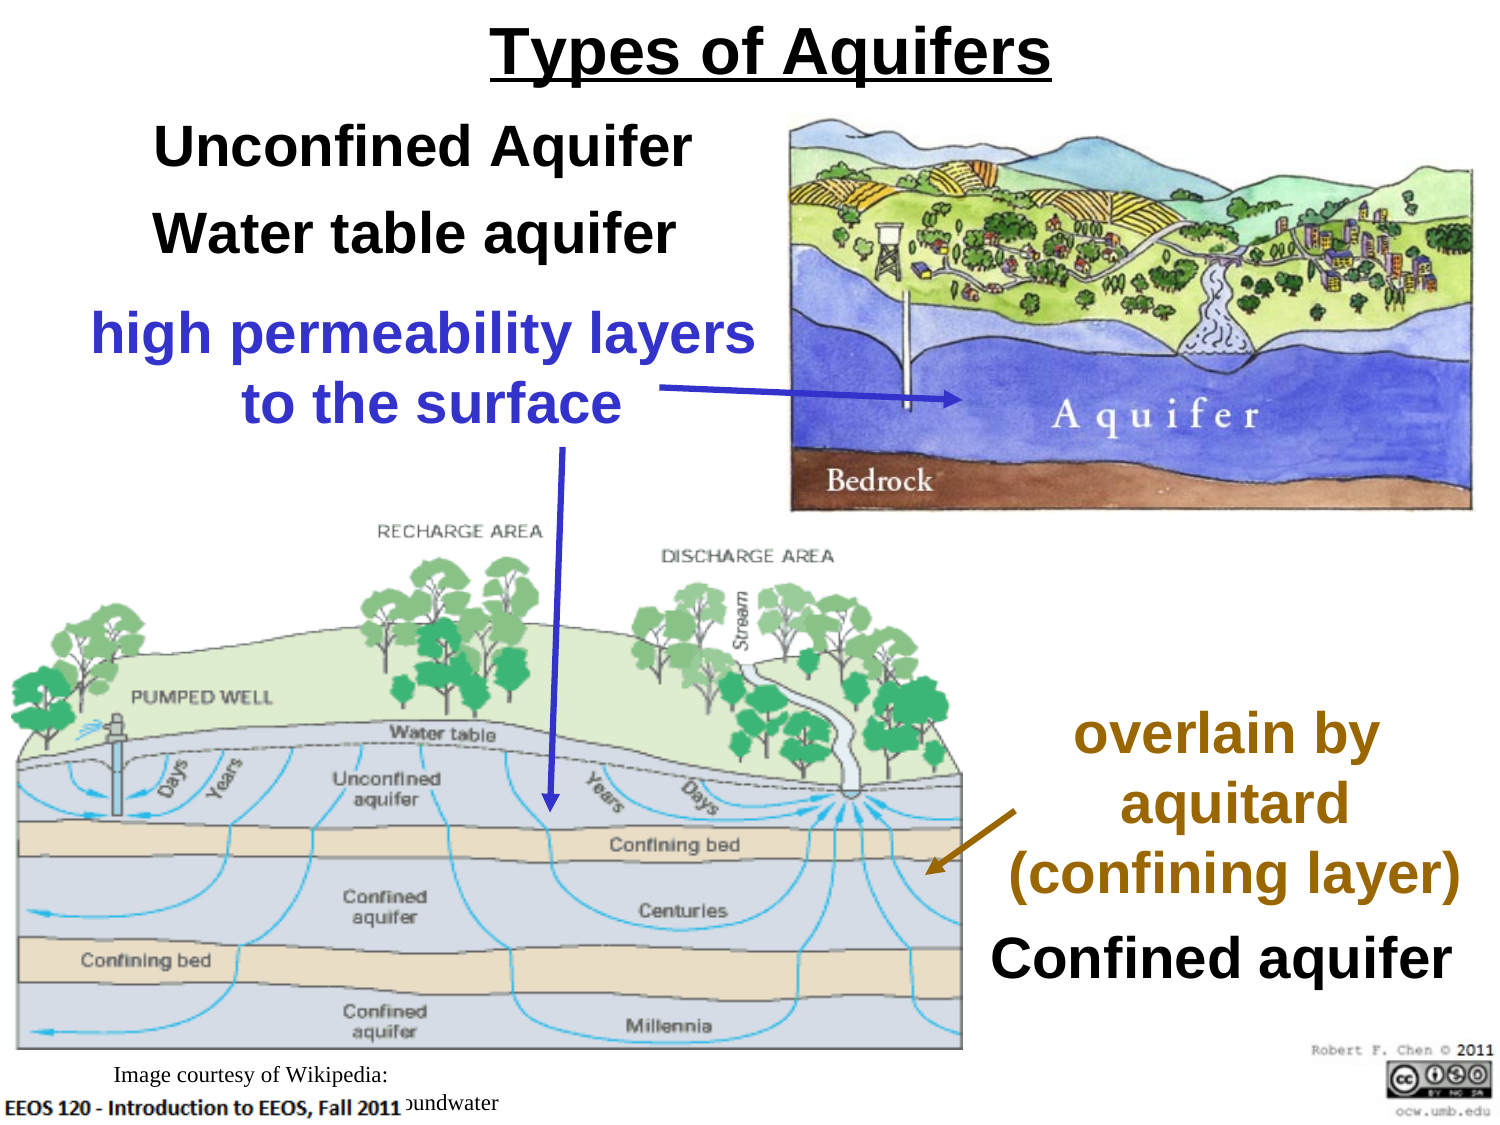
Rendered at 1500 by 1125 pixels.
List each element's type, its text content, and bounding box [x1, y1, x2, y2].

picture [1304, 1037, 1500, 1125]
picture [11, 524, 963, 1051]
text_box high permeability layers to the surface [75, 287, 787, 443]
text_box Image courtesy of Wikipedia: http://en.wikipedia.org/wiki/Groundwater [98, 1052, 796, 1123]
text_box overlain by aquitard (confining layer) [994, 687, 1478, 913]
text_box Water table aquifer [137, 187, 694, 273]
picture [787, 113, 1476, 513]
text_box Confined aquifer [975, 912, 1469, 998]
text_box Unconfined Aquifer [138, 99, 709, 186]
text_box Types of Aquifers [474, 0, 1068, 96]
picture [0, 1090, 406, 1125]
